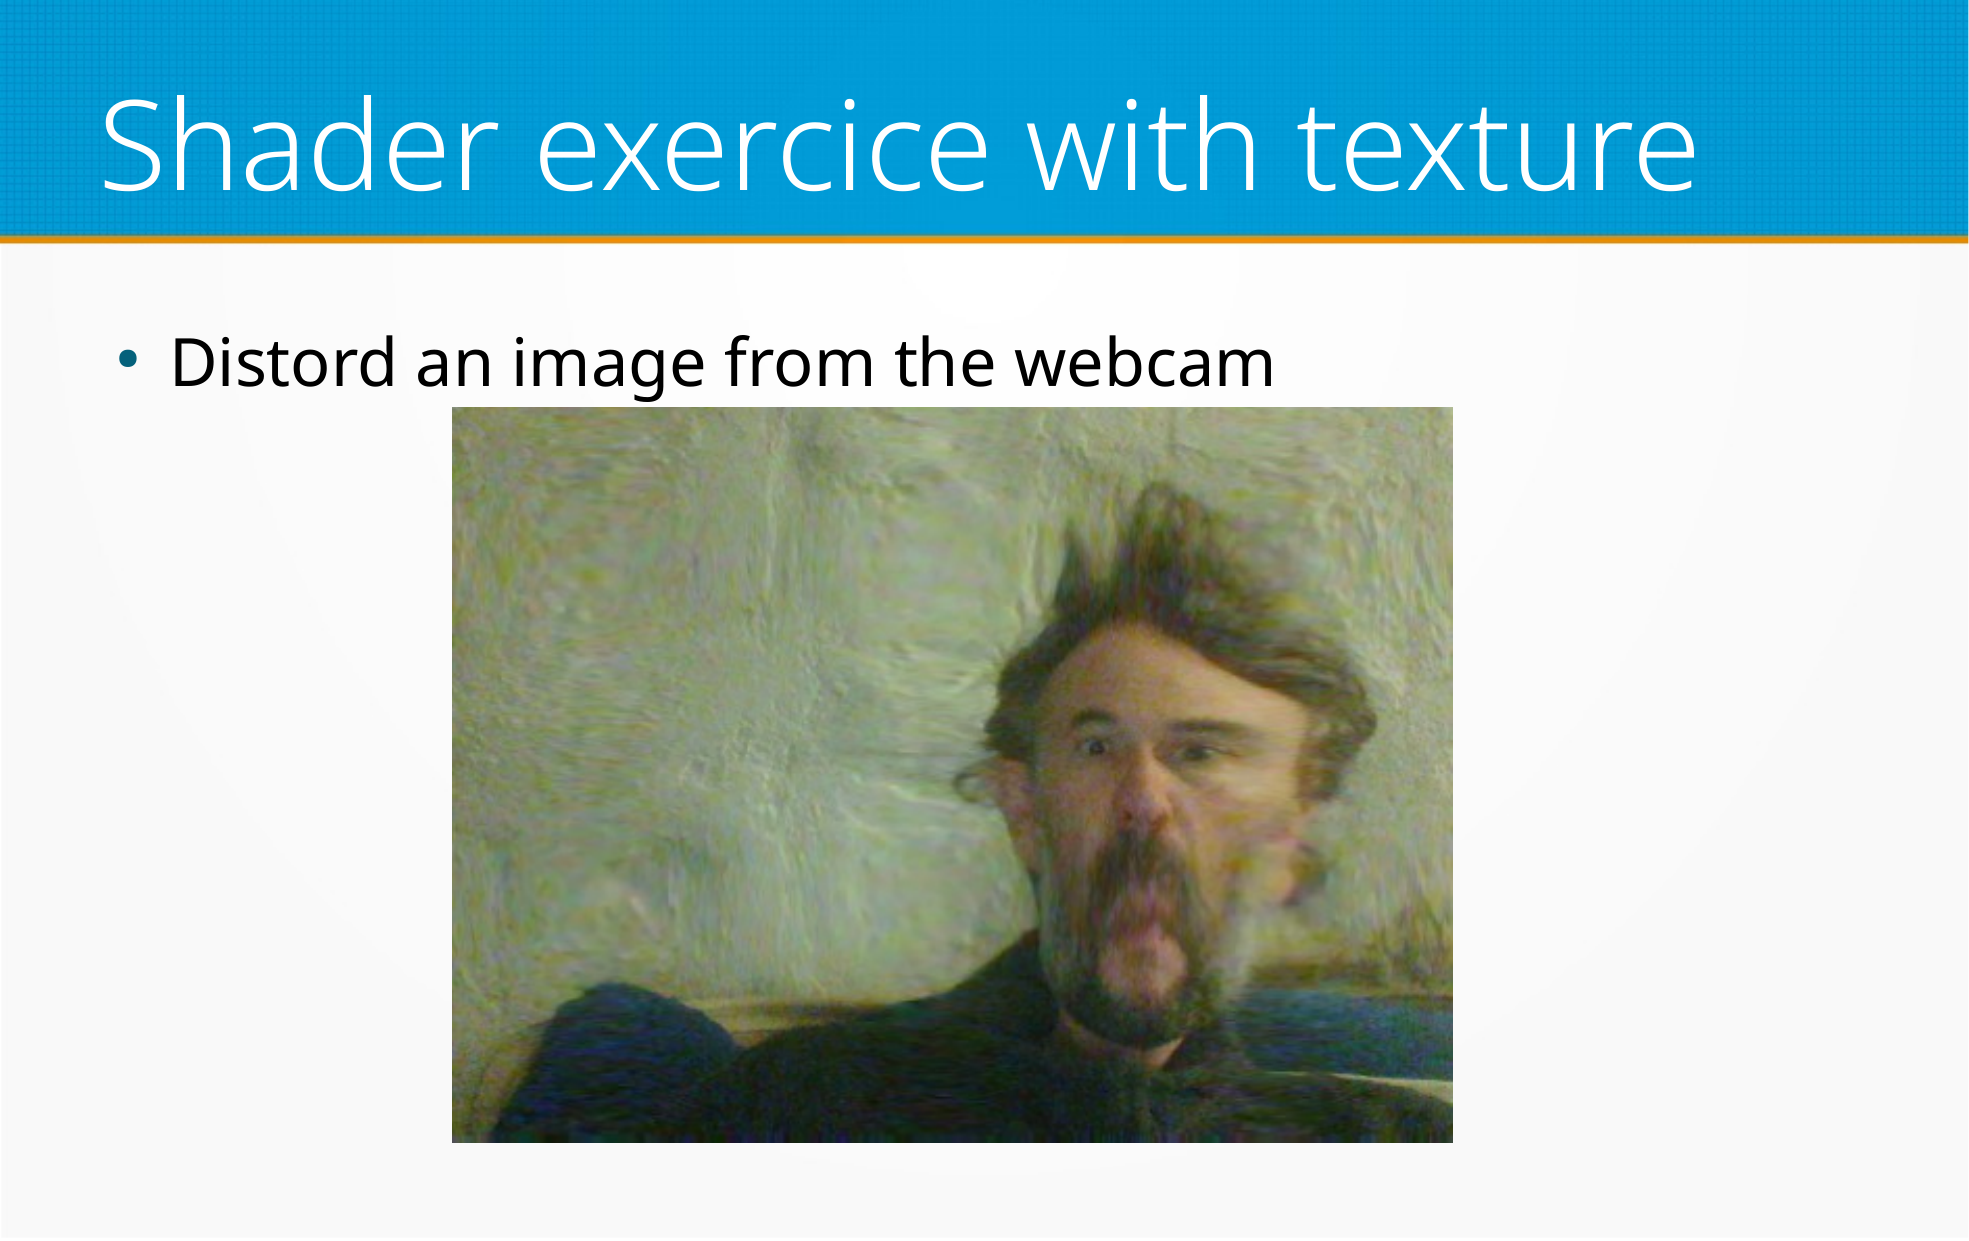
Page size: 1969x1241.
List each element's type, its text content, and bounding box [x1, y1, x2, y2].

picture [0, 233, 1969, 1241]
list Distord an image from the webcam [98, 315, 1861, 1081]
title Shader exercice with texture [98, 19, 1870, 227]
